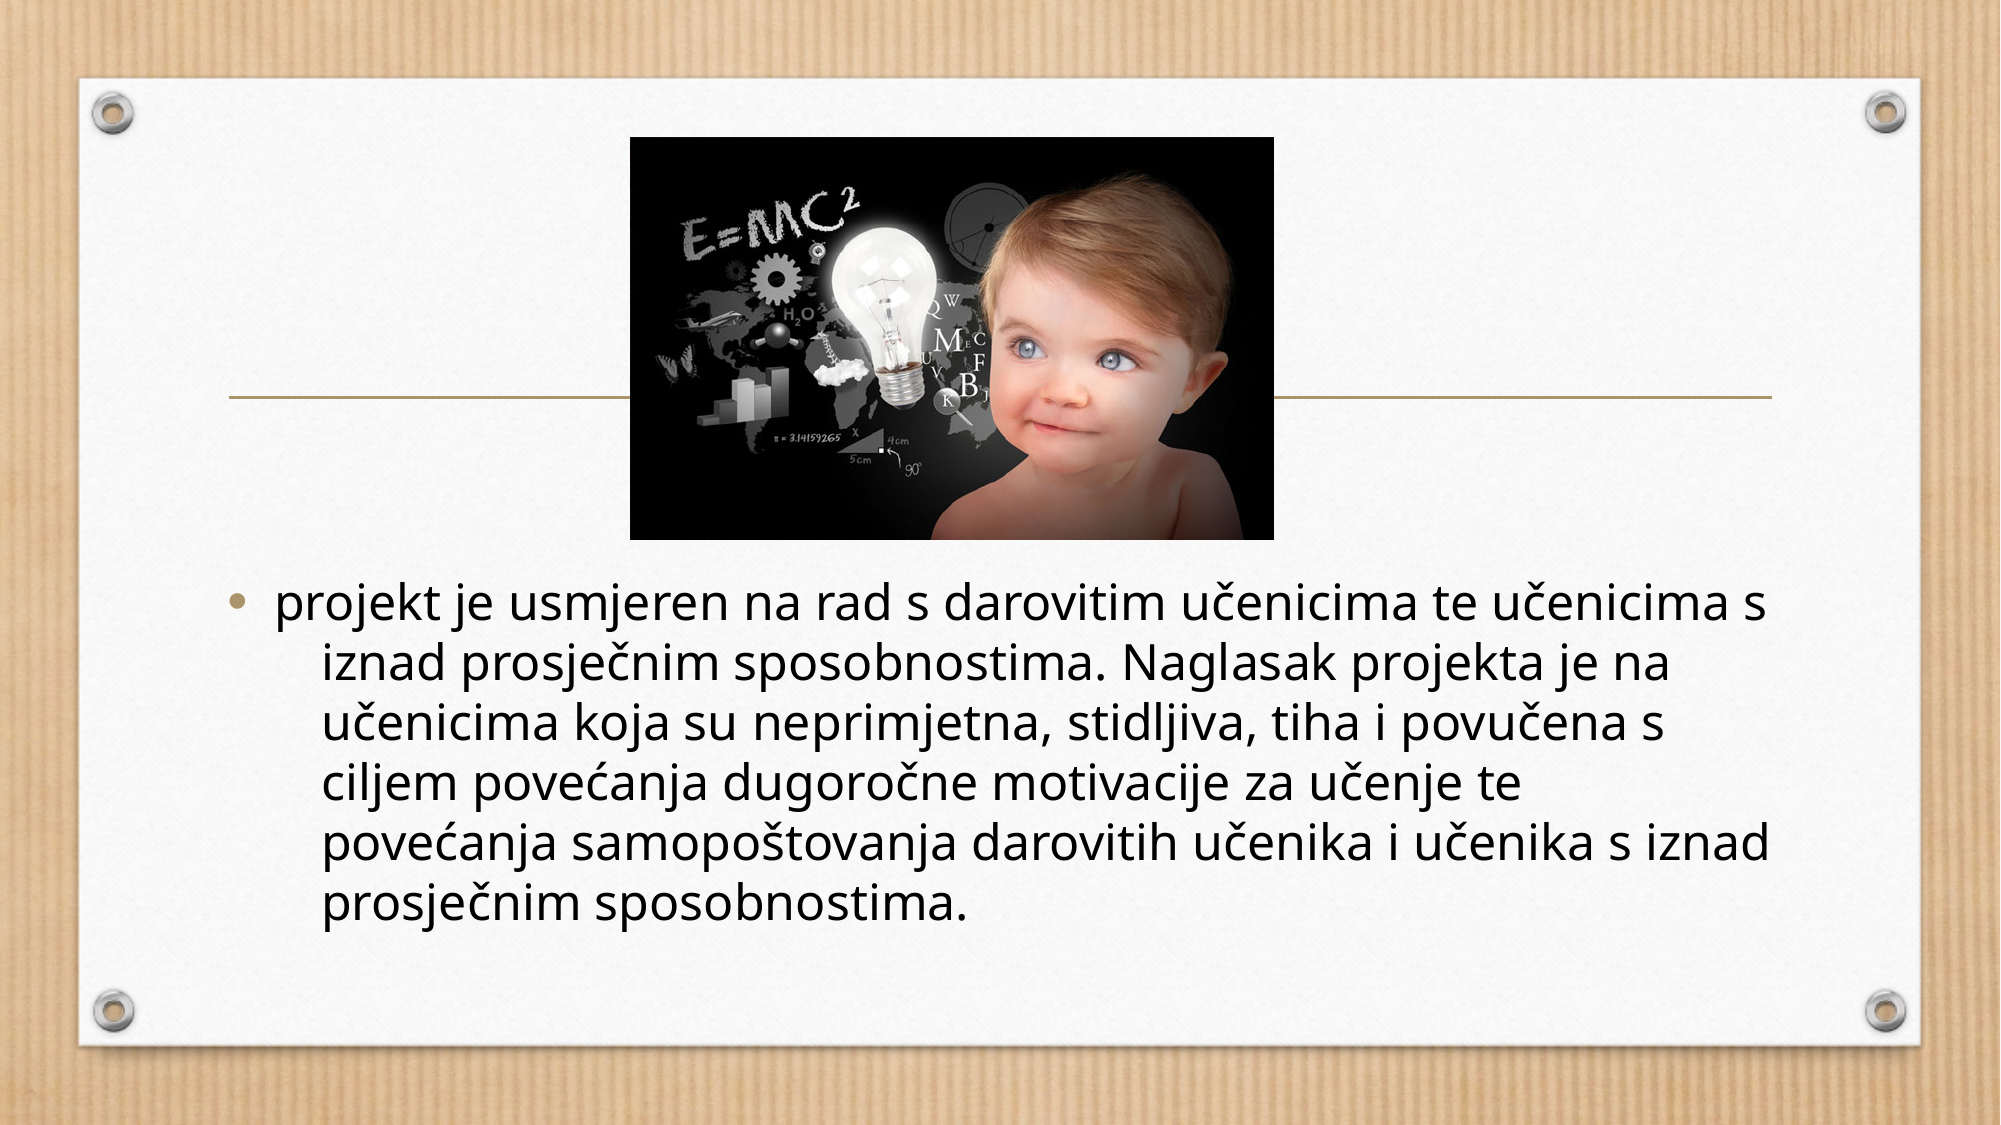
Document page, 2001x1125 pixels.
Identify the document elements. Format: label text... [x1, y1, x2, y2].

picture [630, 137, 1274, 540]
list projekt je usmjeren na rad s darovitim učenicima te učenicima s iznad prosječnim sposobnostima. Naglasak projekta je na učenicima koja su neprimjetna, stidljiva, tiha i povučena s ciljem povećanja dugoročne motivacije za učenje te povećanja samopoštovanja darovitih učenika i učenika s iznad prosječnim sposobnostima. [212, 562, 1788, 964]
